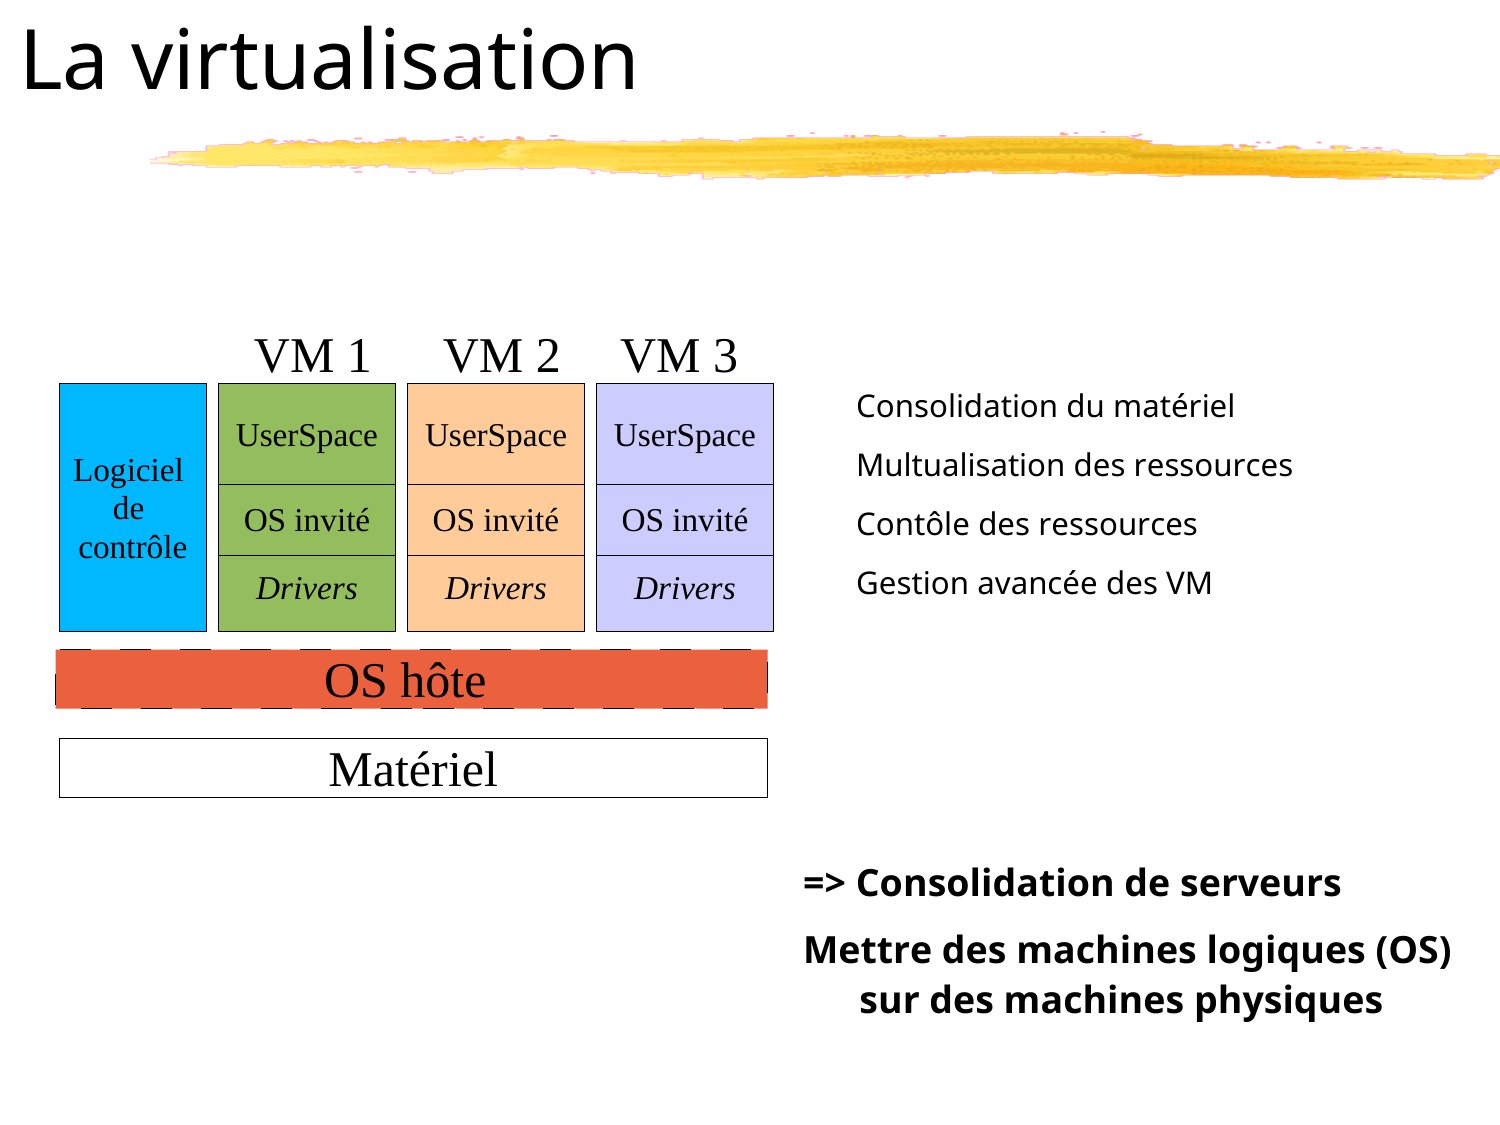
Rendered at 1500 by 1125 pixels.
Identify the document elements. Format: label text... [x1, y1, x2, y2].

text_box Logiciel de contrôle [59, 383, 207, 632]
text_box Matériel [59, 738, 768, 798]
text_box UserSpace [407, 383, 585, 485]
list => Consolidation de serveurs Mettre des machines logiques (OS) sur des machines physiques [803, 856, 1483, 1063]
text_box Drivers [596, 556, 774, 632]
text_box OS invité [407, 485, 585, 556]
text_box VM 1 [253, 324, 373, 384]
text_box OS invité [218, 485, 396, 556]
text_box UserSpace [218, 383, 396, 485]
text_box Drivers [218, 556, 396, 632]
text_box VM 2 [442, 324, 562, 384]
picture [150, 126, 1500, 190]
text_box Drivers [407, 556, 585, 632]
text_box UserSpace [596, 383, 774, 485]
list Consolidation du matériel Multualisation des ressources Contôle des ressources Gestion avancée des VM [856, 383, 1447, 734]
text_box OS hôte [55, 649, 768, 709]
title La virtualisation [19, 1, 1295, 120]
text_box VM 3 [620, 324, 739, 384]
text_box OS invité [596, 485, 774, 556]
